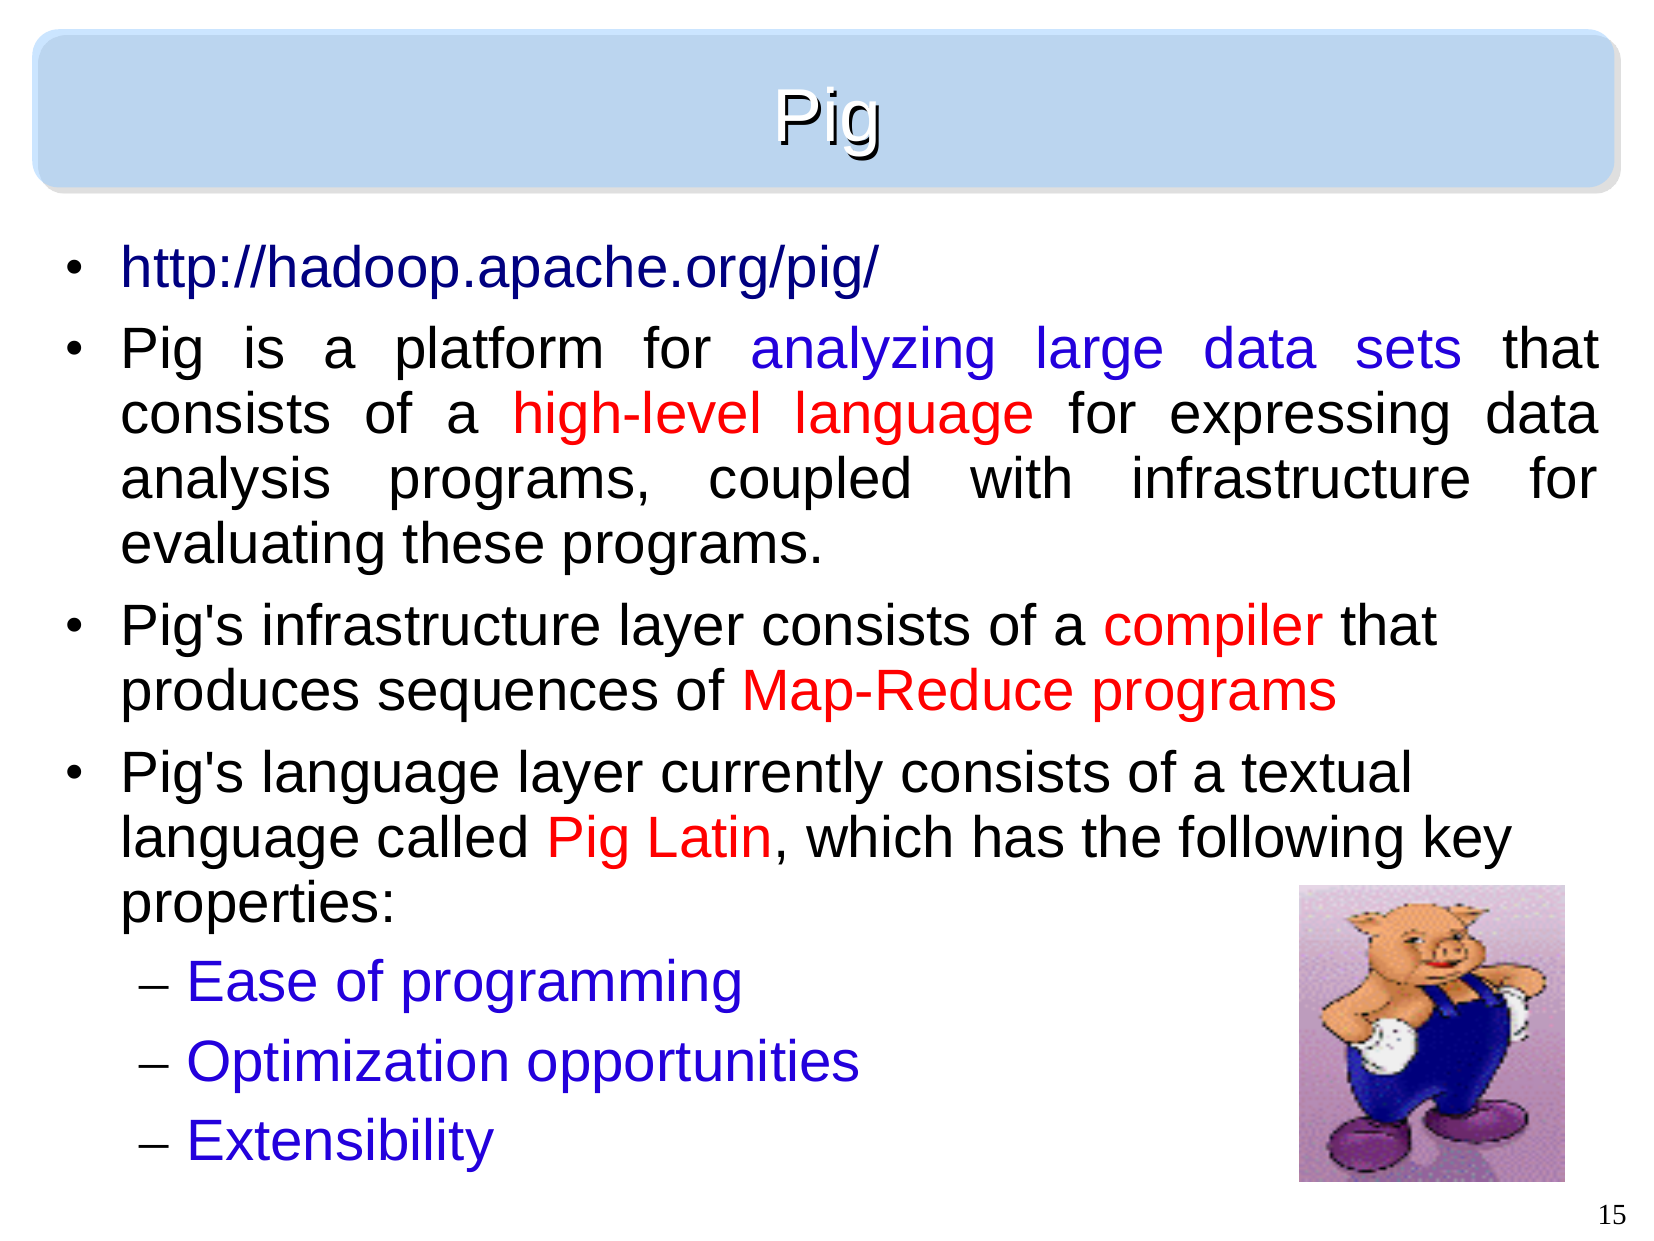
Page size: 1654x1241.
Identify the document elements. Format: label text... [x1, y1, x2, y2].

picture [1299, 885, 1565, 1182]
text_box [1530, 29, 1615, 188]
text_box [32, 29, 123, 188]
list http://hadoop.apache.org/pig/ Pig is a platform for analyzing large data sets that consists of a high-level language for expressing data analysis programs, coupled with infrastructure for evaluating these programs. Pig's infrastructure layer consists of a compiler that produces sequences of Map-Reduce programs Pig's language layer currently consists of a textual language called Pig Latin, which has the following key properties: Ease of programming Optimization opportunities Extensibility [64, 234, 1600, 1171]
title Pig [123, 20, 1530, 211]
